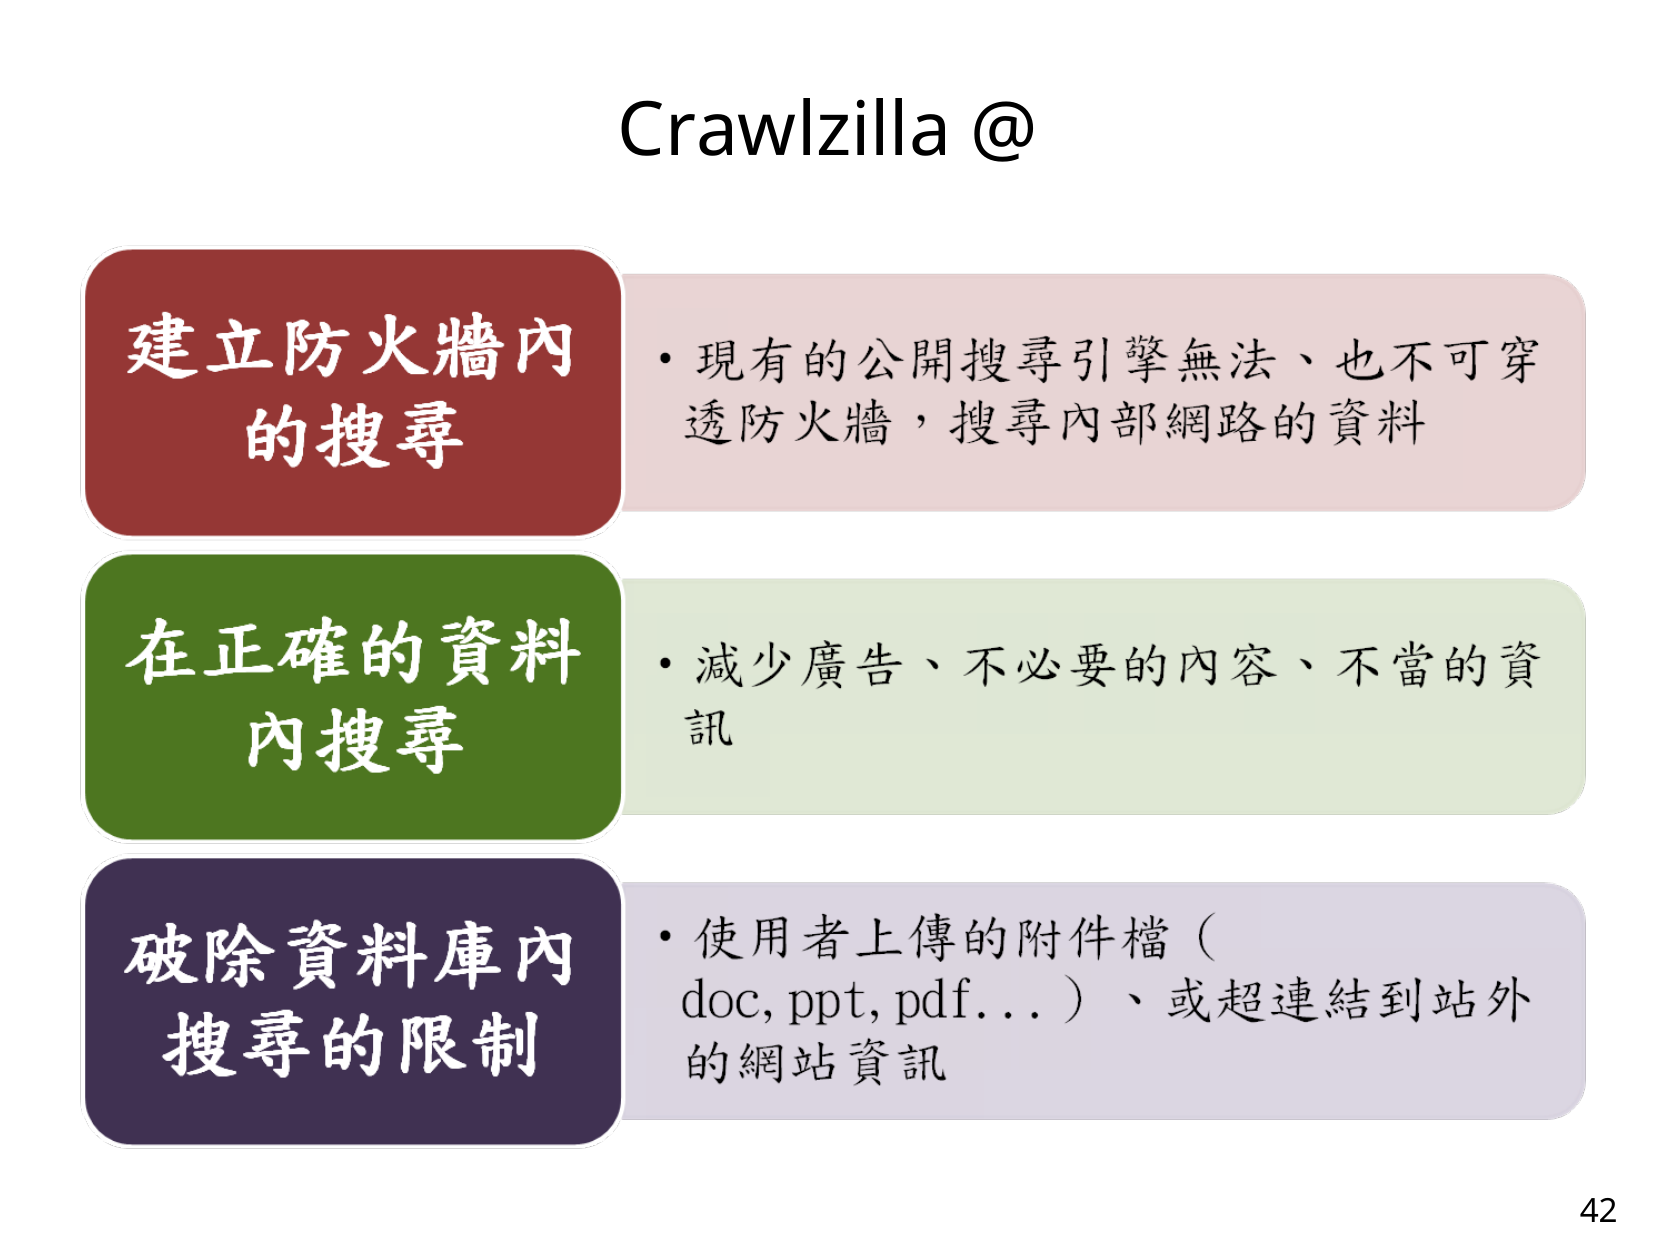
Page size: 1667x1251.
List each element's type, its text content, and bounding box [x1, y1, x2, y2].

title Crawlzilla @ [78, 39, 1579, 222]
text_box [73, 244, 1587, 1150]
